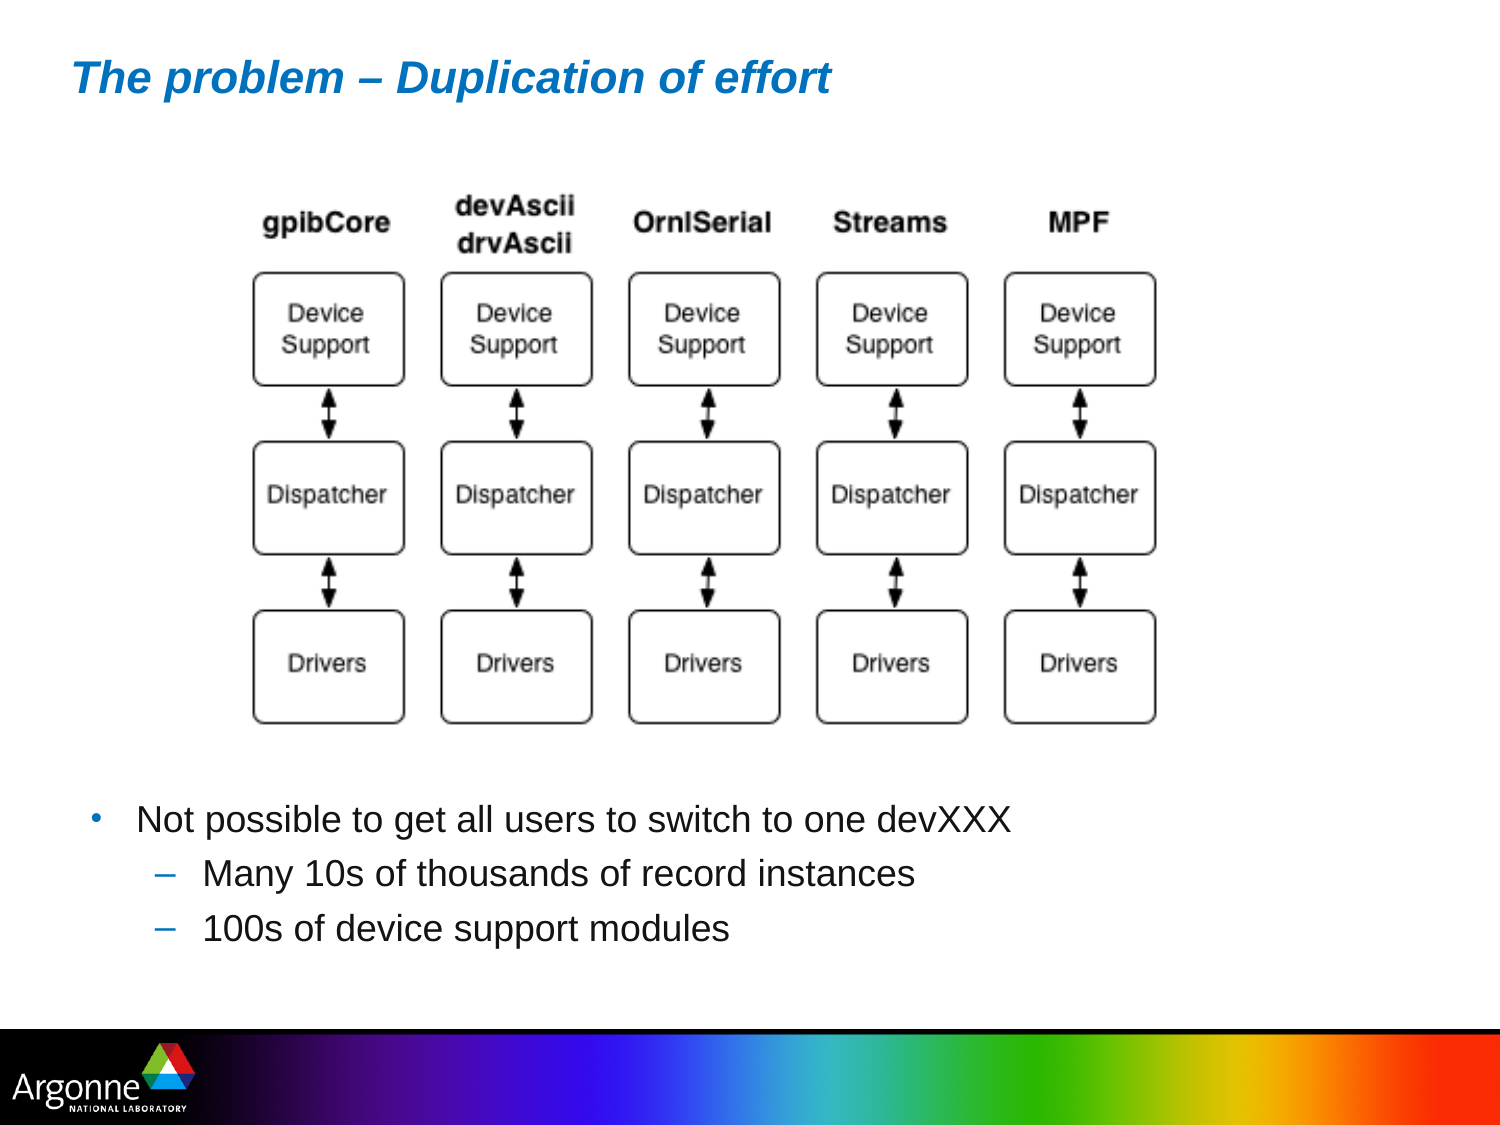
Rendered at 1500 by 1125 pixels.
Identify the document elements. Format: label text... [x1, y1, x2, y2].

text_box Not possible to get all users to switch to one devXXX Many 10s of thousands of record instances 100s of device support modules [75, 787, 1419, 957]
picture [224, 187, 1184, 734]
title The problem – Duplication of effort [55, 54, 1361, 112]
picture [0, 1029, 1500, 1125]
